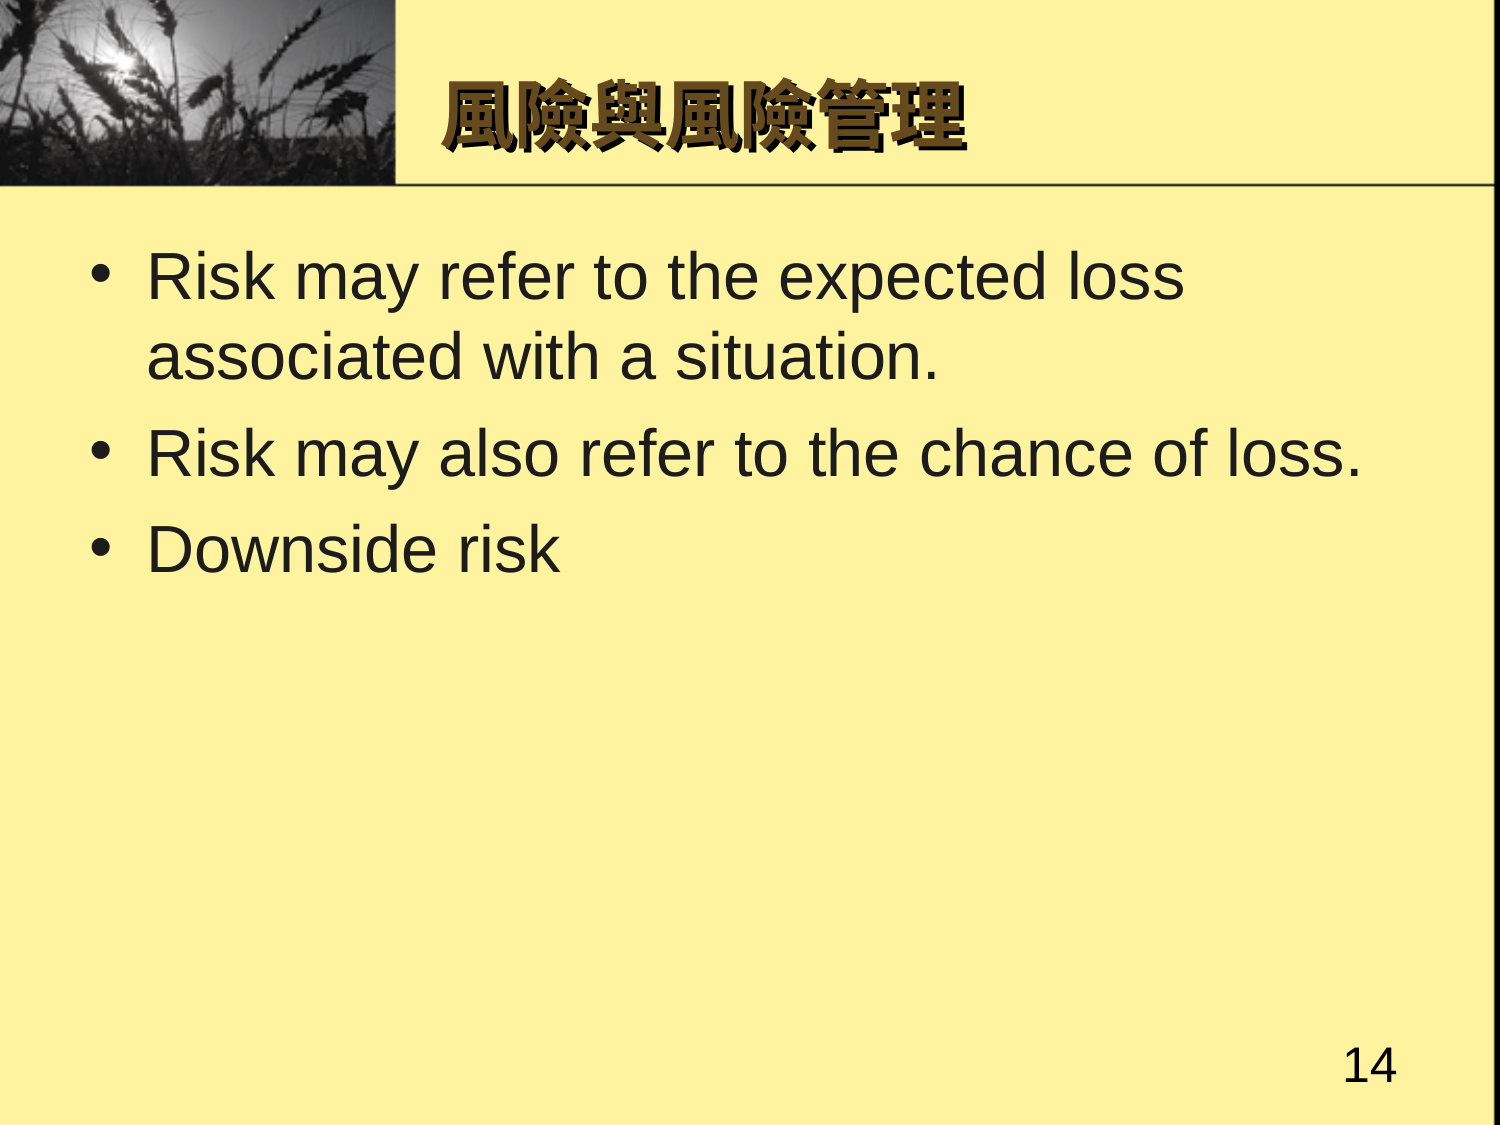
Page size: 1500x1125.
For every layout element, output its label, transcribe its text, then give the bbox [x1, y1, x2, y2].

list Risk may refer to the expected loss associated with a situation. Risk may also refer to the chance of loss. Downside risk [75, 224, 1413, 976]
picture [0, 0, 1500, 1125]
title 風險與風險管理 [424, 14, 1413, 211]
